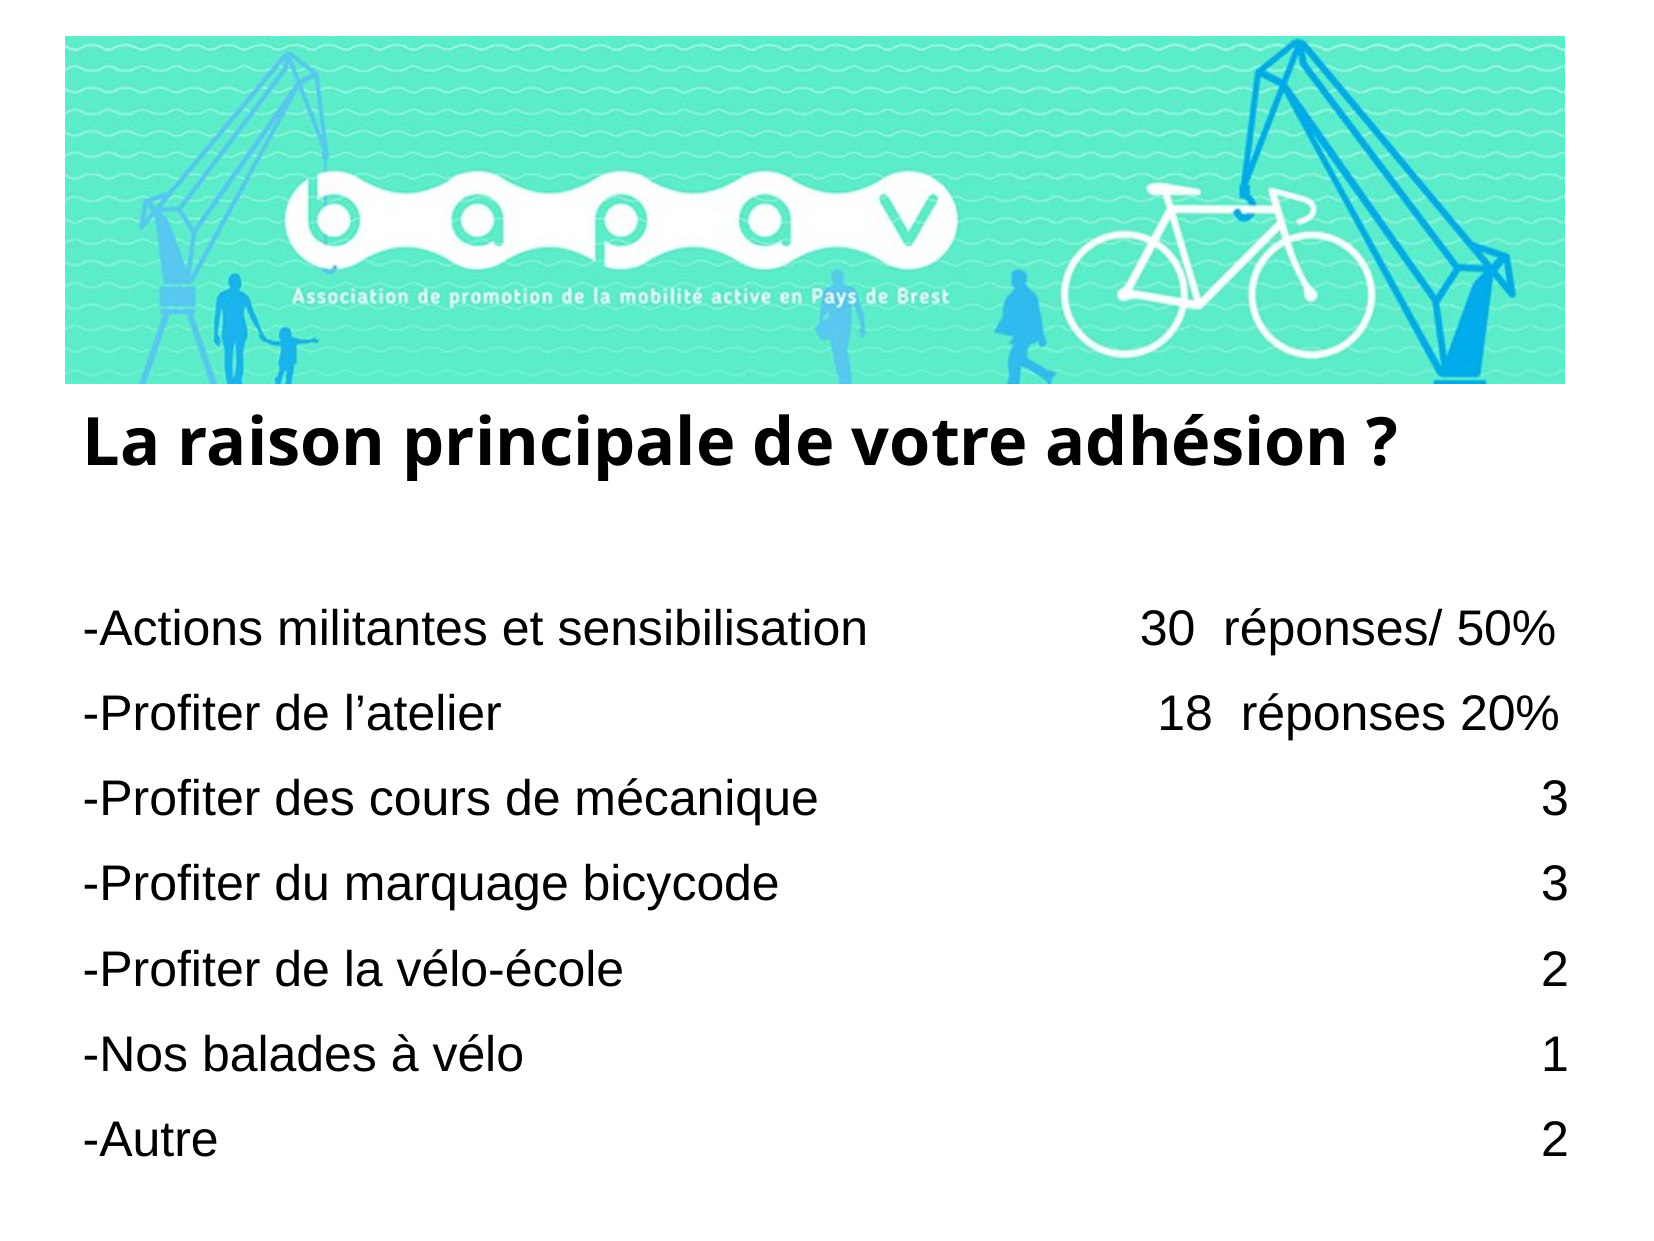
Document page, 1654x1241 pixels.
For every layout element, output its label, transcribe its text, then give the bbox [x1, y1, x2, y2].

picture [65, 36, 1565, 384]
list La raison principale de votre adhésion ? -Actions militantes et sensibilisation 30 réponses/ 50% -Profiter de l’atelier 18 réponses 20% -Profiter des cours de mécanique 3 -Profiter du marquage bicycode 3 -Profiter de la vélo-école 2 -Nos balades à vélo 1 -Autre 2 [82, 290, 1571, 1161]
